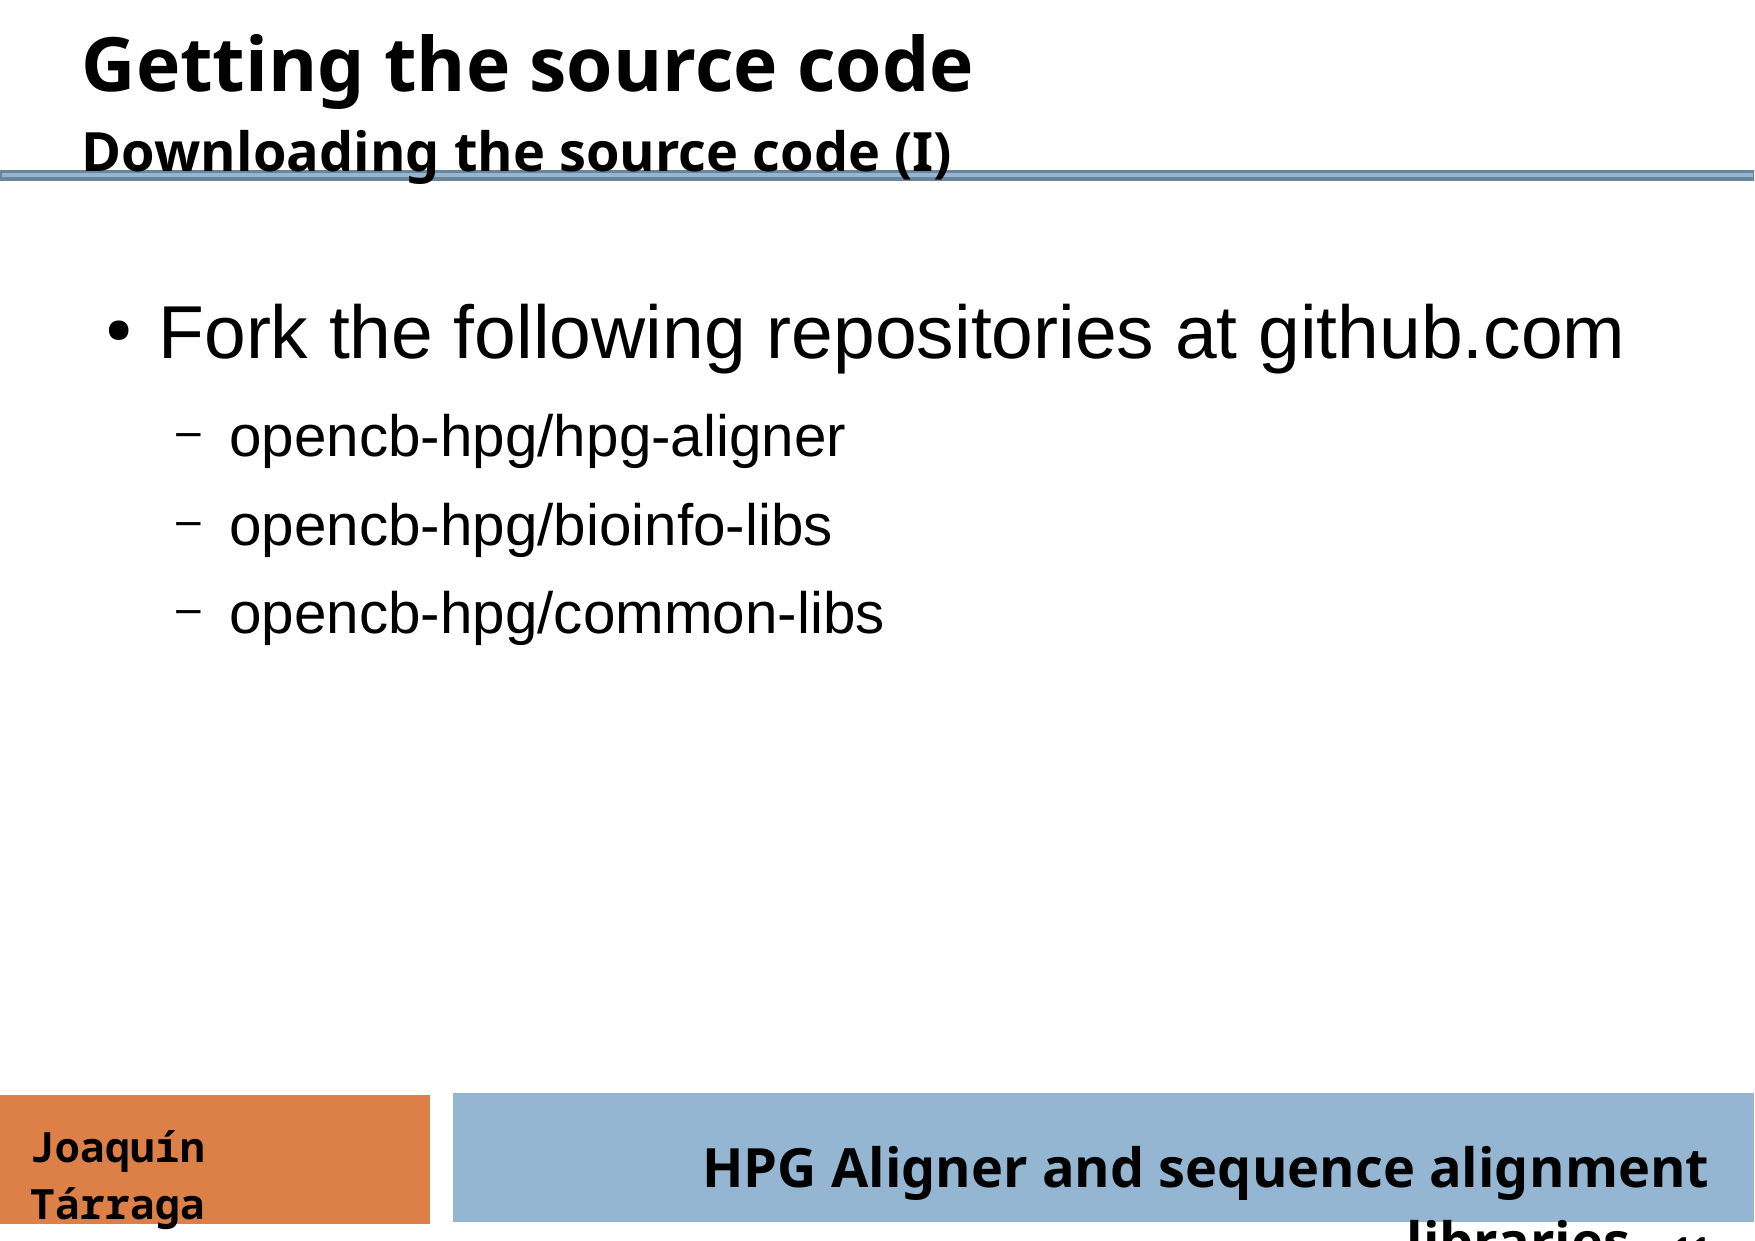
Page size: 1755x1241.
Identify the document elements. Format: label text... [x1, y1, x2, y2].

text_box Joaquín Tárraga jtarraga@cipf.es [15, 1110, 406, 1221]
list Fork the following repositories at github.com opencb-hpg/hpg-aligner opencb-hpg/bioinfo-libs opencb-hpg/common-libs [87, 290, 1632, 1010]
text_box [433, 171, 903, 179]
text_box HPG Aligner and sequence alignment libraries 11 [480, 1122, 1726, 1239]
text_box [906, 171, 939, 179]
text_box Getting the source code Downloading the source code (I) [67, 3, 1688, 168]
text_box [942, 171, 1754, 179]
text_box [0, 171, 427, 179]
